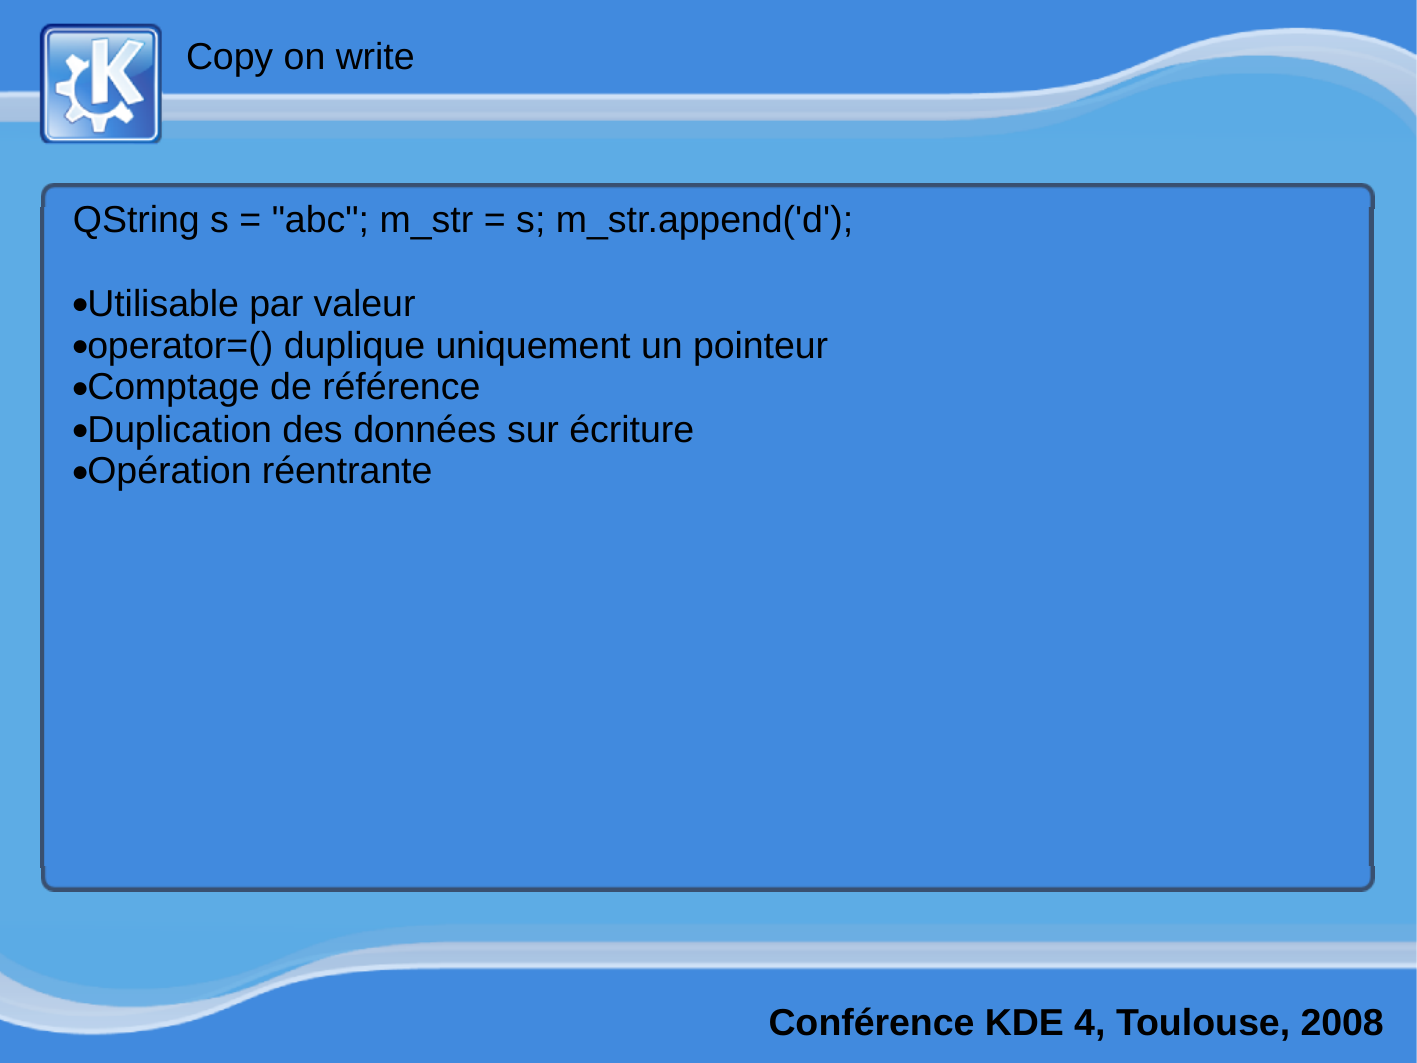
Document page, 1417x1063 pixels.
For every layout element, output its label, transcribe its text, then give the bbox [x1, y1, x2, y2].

text_box Copy on write [171, 27, 1048, 105]
picture [0, 0, 1417, 1063]
text_box QString s = "abc"; m_str = s; m_str.append('d'); Utilisable par valeur operator=() duplique uniquement un pointeur Comptage de référence Duplication des données sur écriture Opération réentrante [58, 190, 1359, 885]
